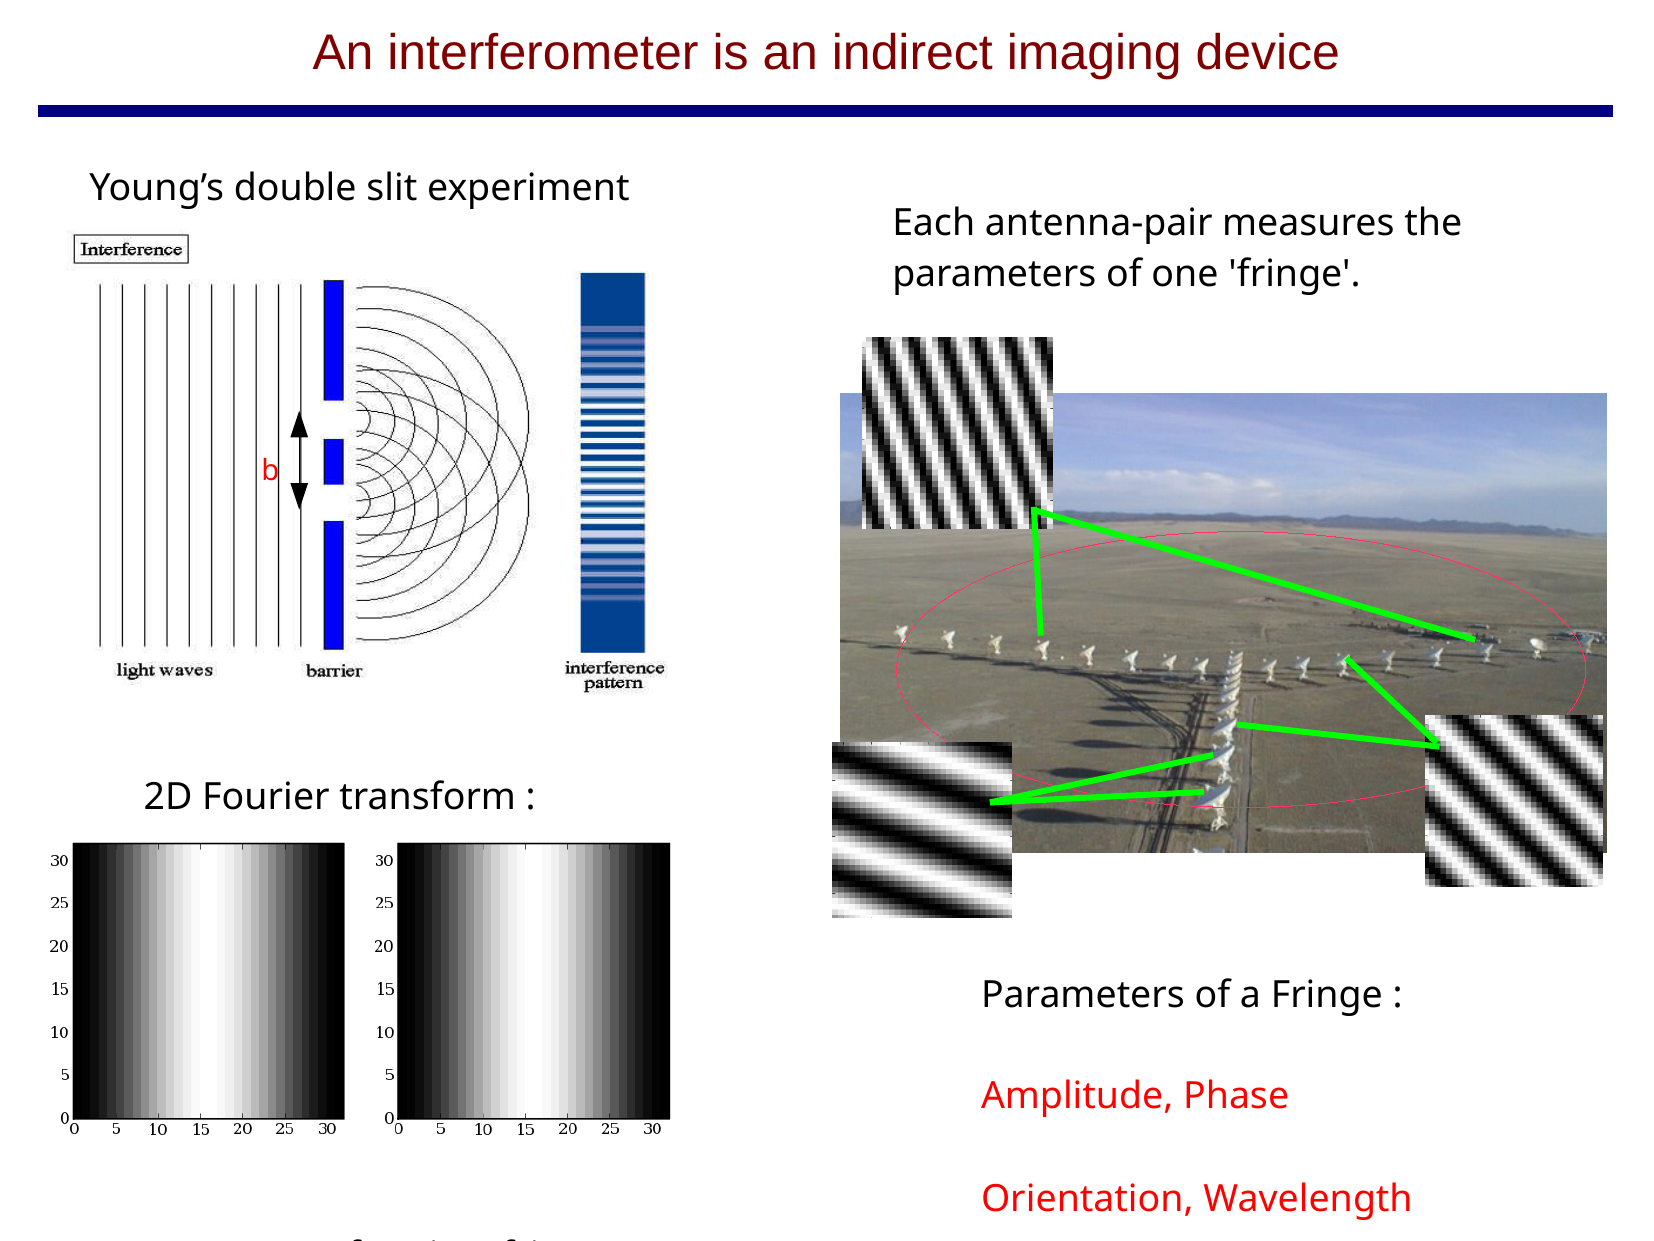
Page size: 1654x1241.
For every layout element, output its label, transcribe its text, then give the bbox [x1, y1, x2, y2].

text_box 2D Fourier transform : Image = sum of cosine 'fringes'. [60, 761, 720, 1212]
text_box Each antenna-pair measures the parameters of one 'fringe'. [877, 188, 1533, 291]
text_box Parameters of a Fringe : Amplitude, Phase Orientation, Wavelength [966, 959, 1544, 1193]
text_box b [246, 441, 312, 503]
text_box Young’s double slit experiment [74, 153, 698, 212]
picture [0, 221, 745, 1241]
title An interferometer is an indirect imaging device [82, 15, 1571, 89]
picture [832, 337, 1607, 918]
